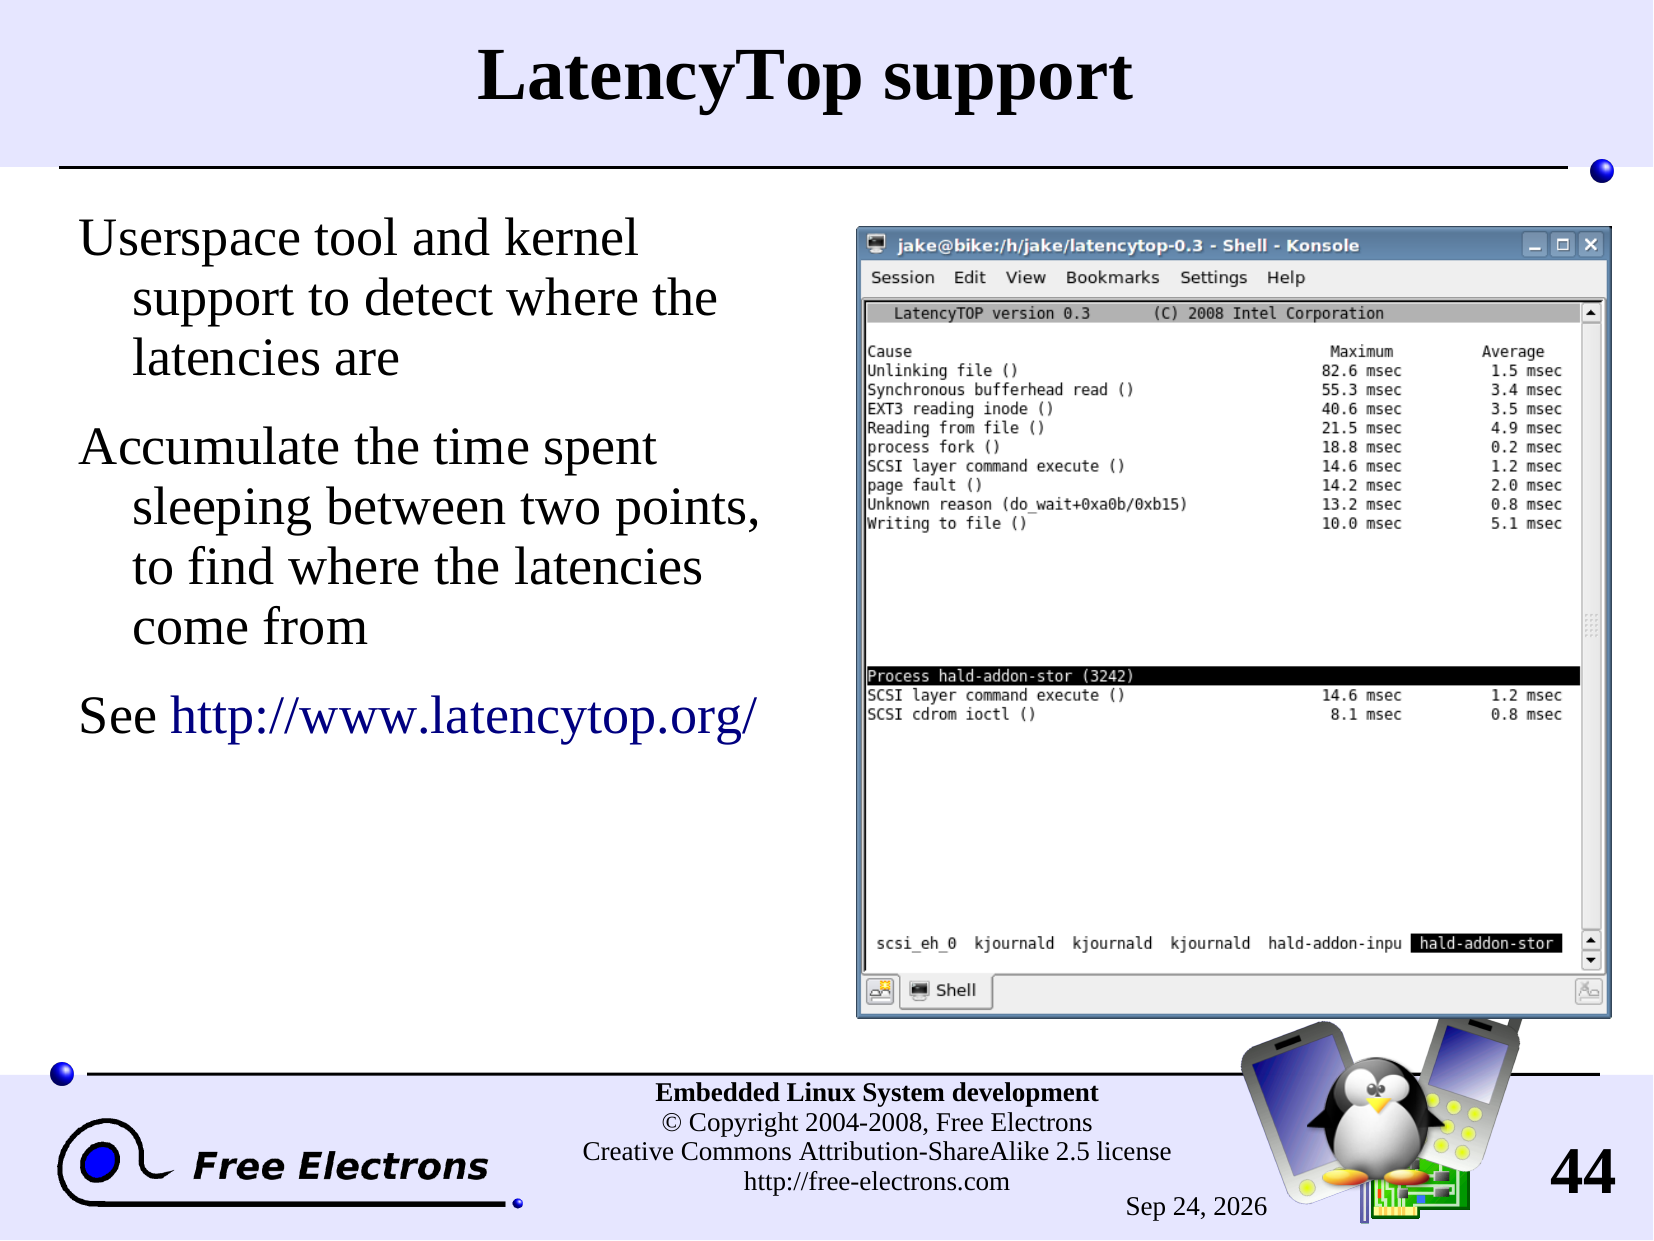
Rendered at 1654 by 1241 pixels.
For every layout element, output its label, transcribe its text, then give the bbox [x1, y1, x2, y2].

picture [50, 1107, 527, 1216]
title LatencyTop support [60, 25, 1551, 124]
picture [856, 226, 1612, 1241]
list Userspace tool and kernel support to detect where the latencies are Accumulate the time spent sleeping between two points, to find where the latencies come from See http://www.latencytop.org/ [61, 206, 813, 1057]
